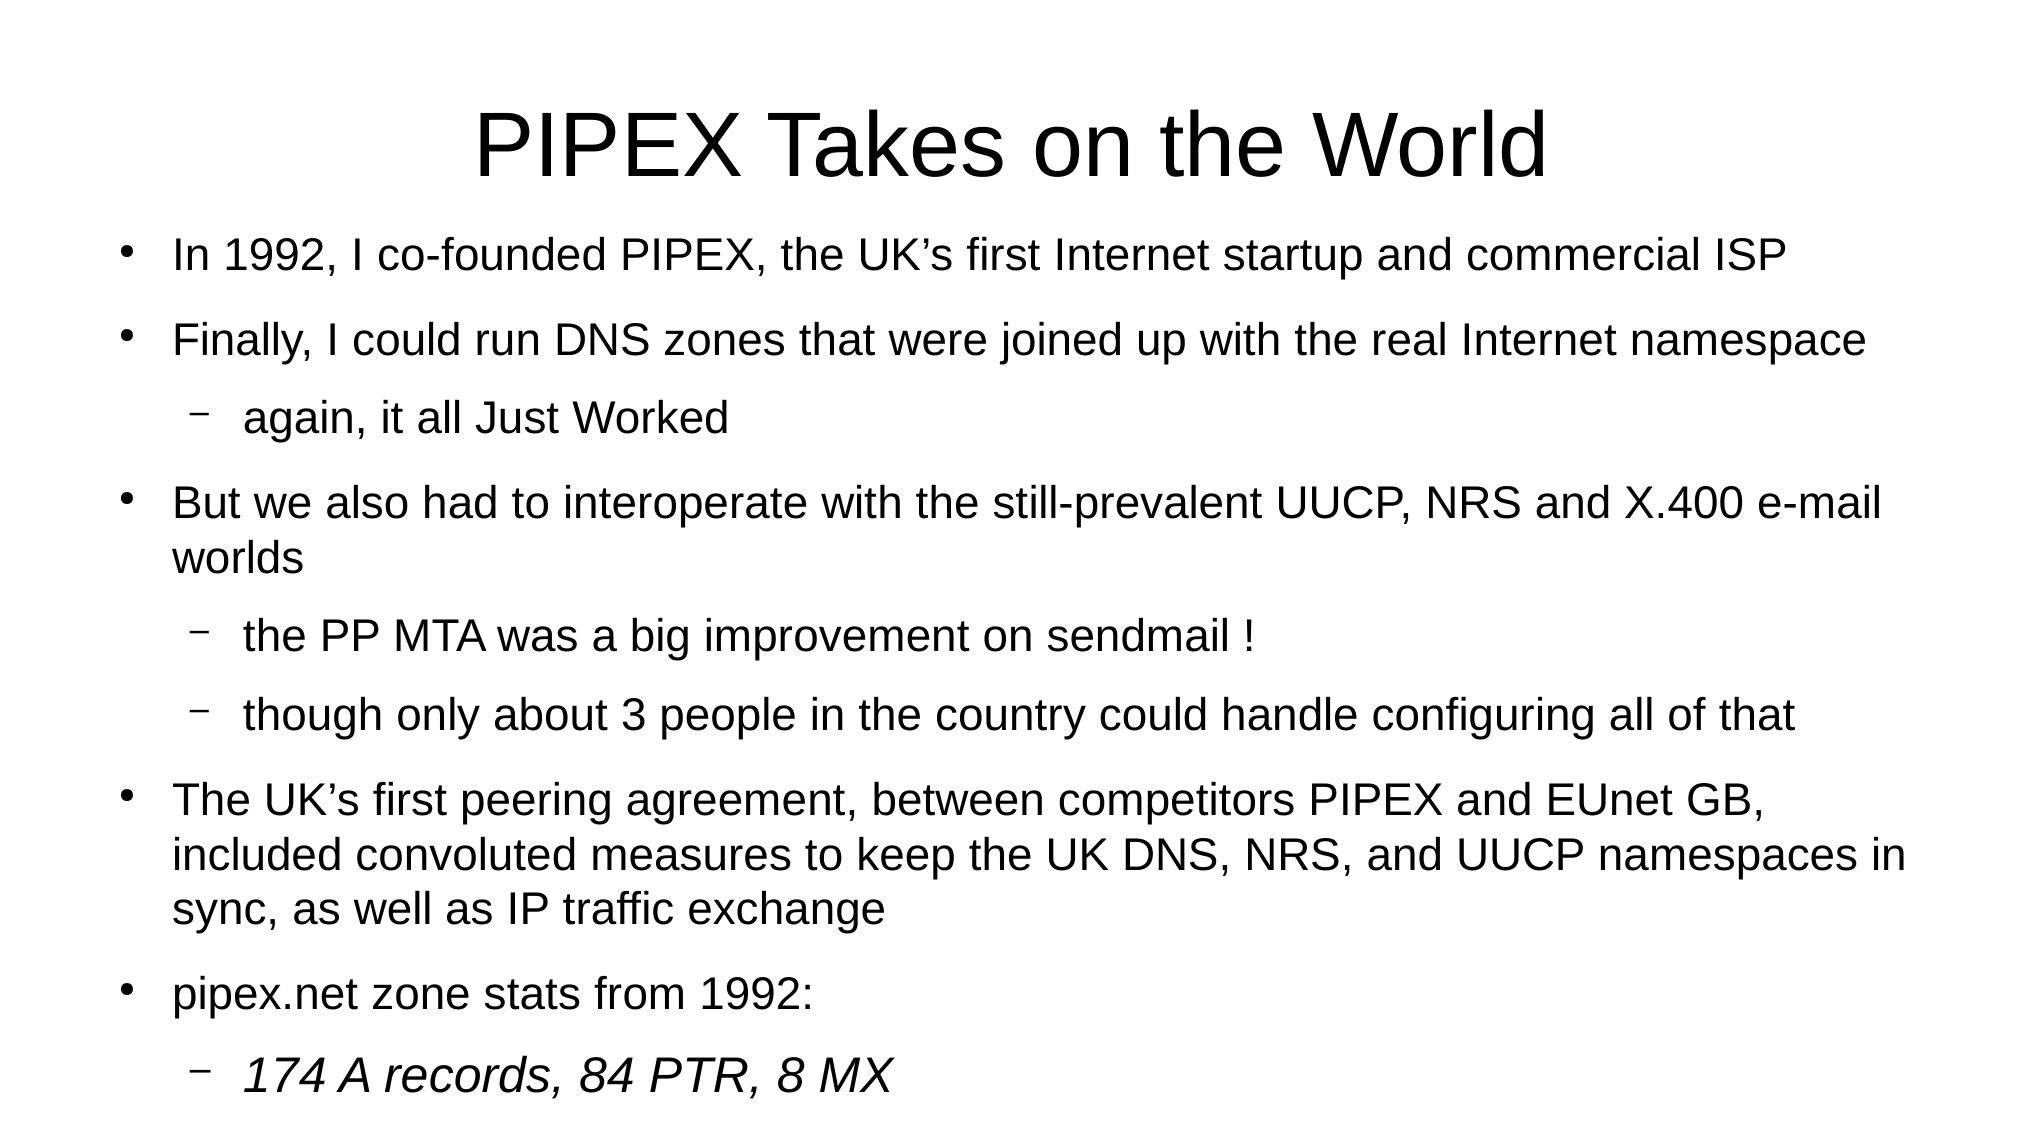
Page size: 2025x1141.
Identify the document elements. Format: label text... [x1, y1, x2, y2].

list In 1992, I co-founded PIPEX, the UK’s first Internet startup and commercial ISP Finally, I could run DNS zones that were joined up with the real Internet namespace again, it all Just Worked But we also had to interoperate with the still-prevalent UUCP, NRS and X.400 e-mail worlds the PP MTA was a big improvement on sendmail ! though only about 3 people in the country could handle configuring all of that The UK’s first peering agreement, between competitors PIPEX and EUnet GB, included convoluted measures to keep the UK DNS, NRS, and UUCP namespaces in sync, as well as IP traffic exchange pipex.net zone stats from 1992: 174 A records, 84 PTR, 8 MX [101, 224, 1950, 886]
title PIPEX Takes on the World [101, 45, 1924, 224]
